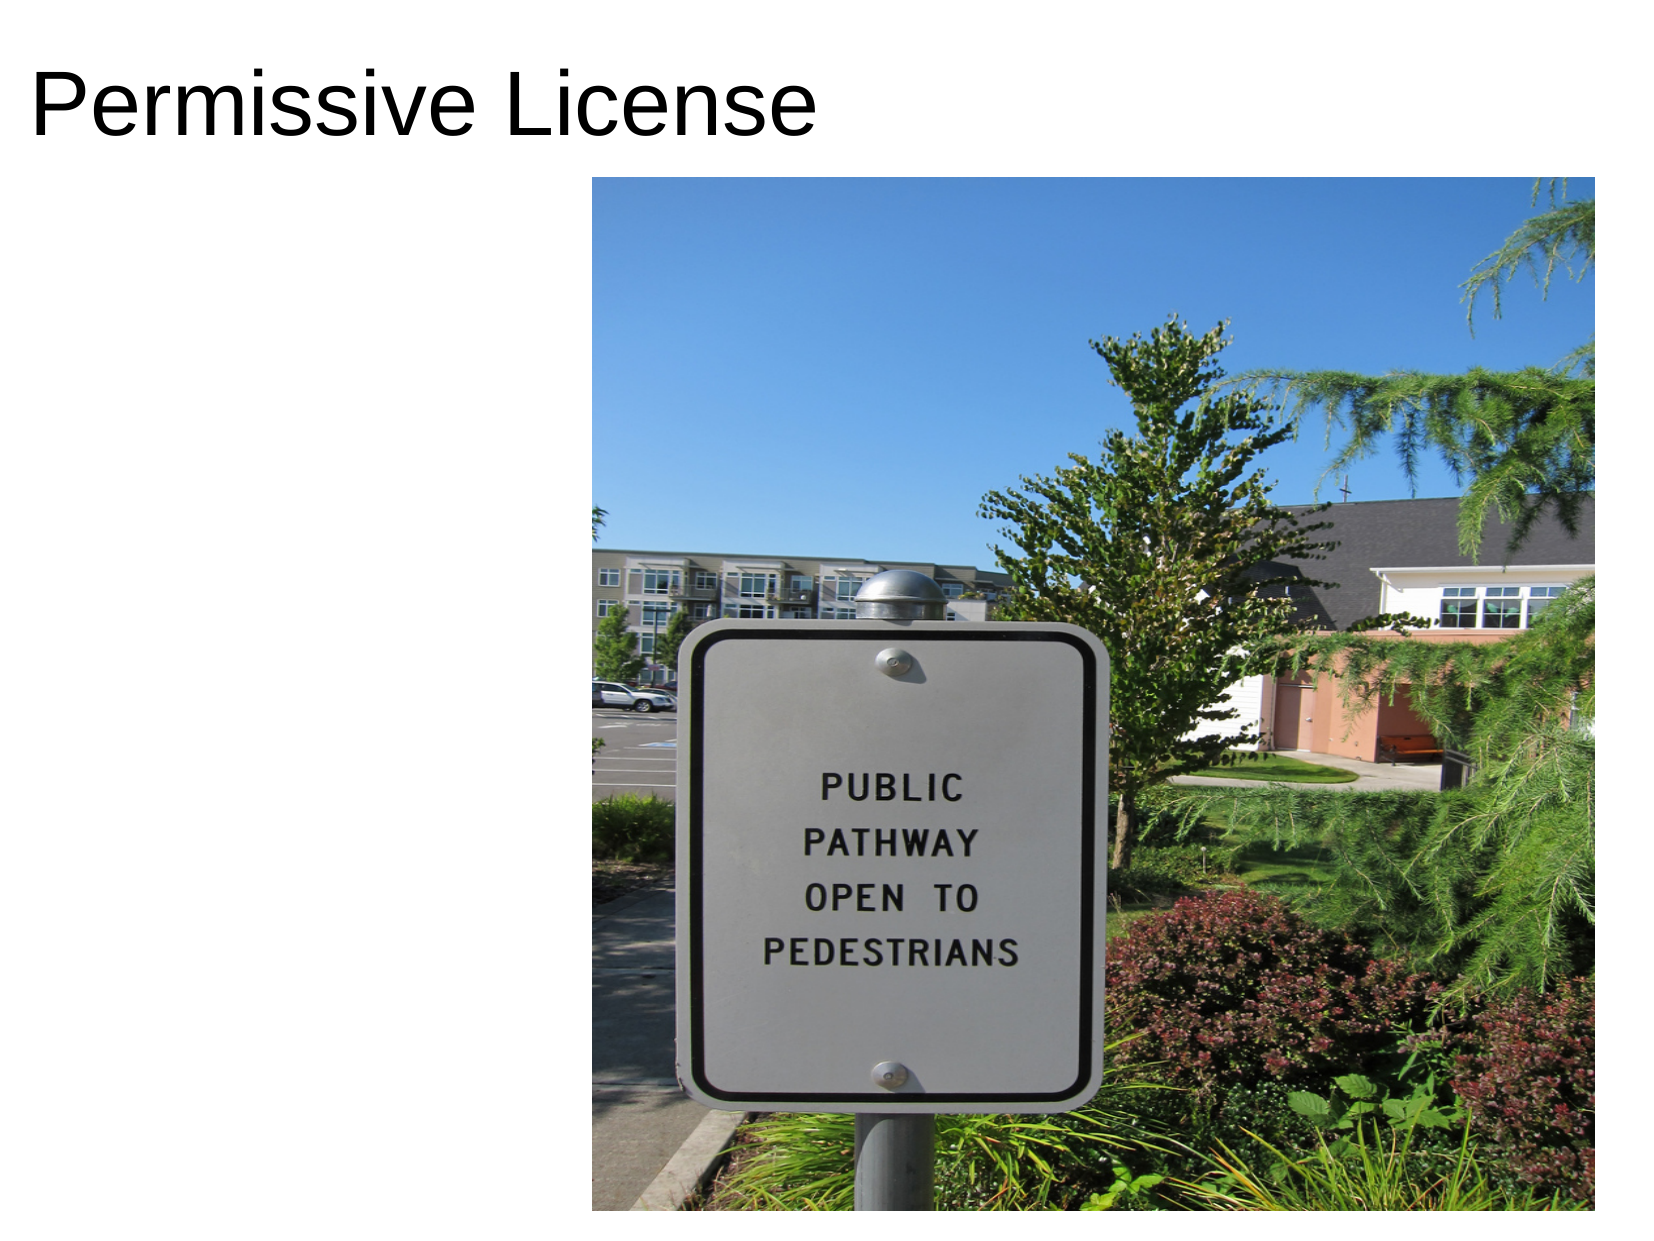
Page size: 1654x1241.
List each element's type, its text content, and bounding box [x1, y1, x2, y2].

picture [592, 177, 1595, 1211]
title Permissive License [29, 0, 1270, 208]
